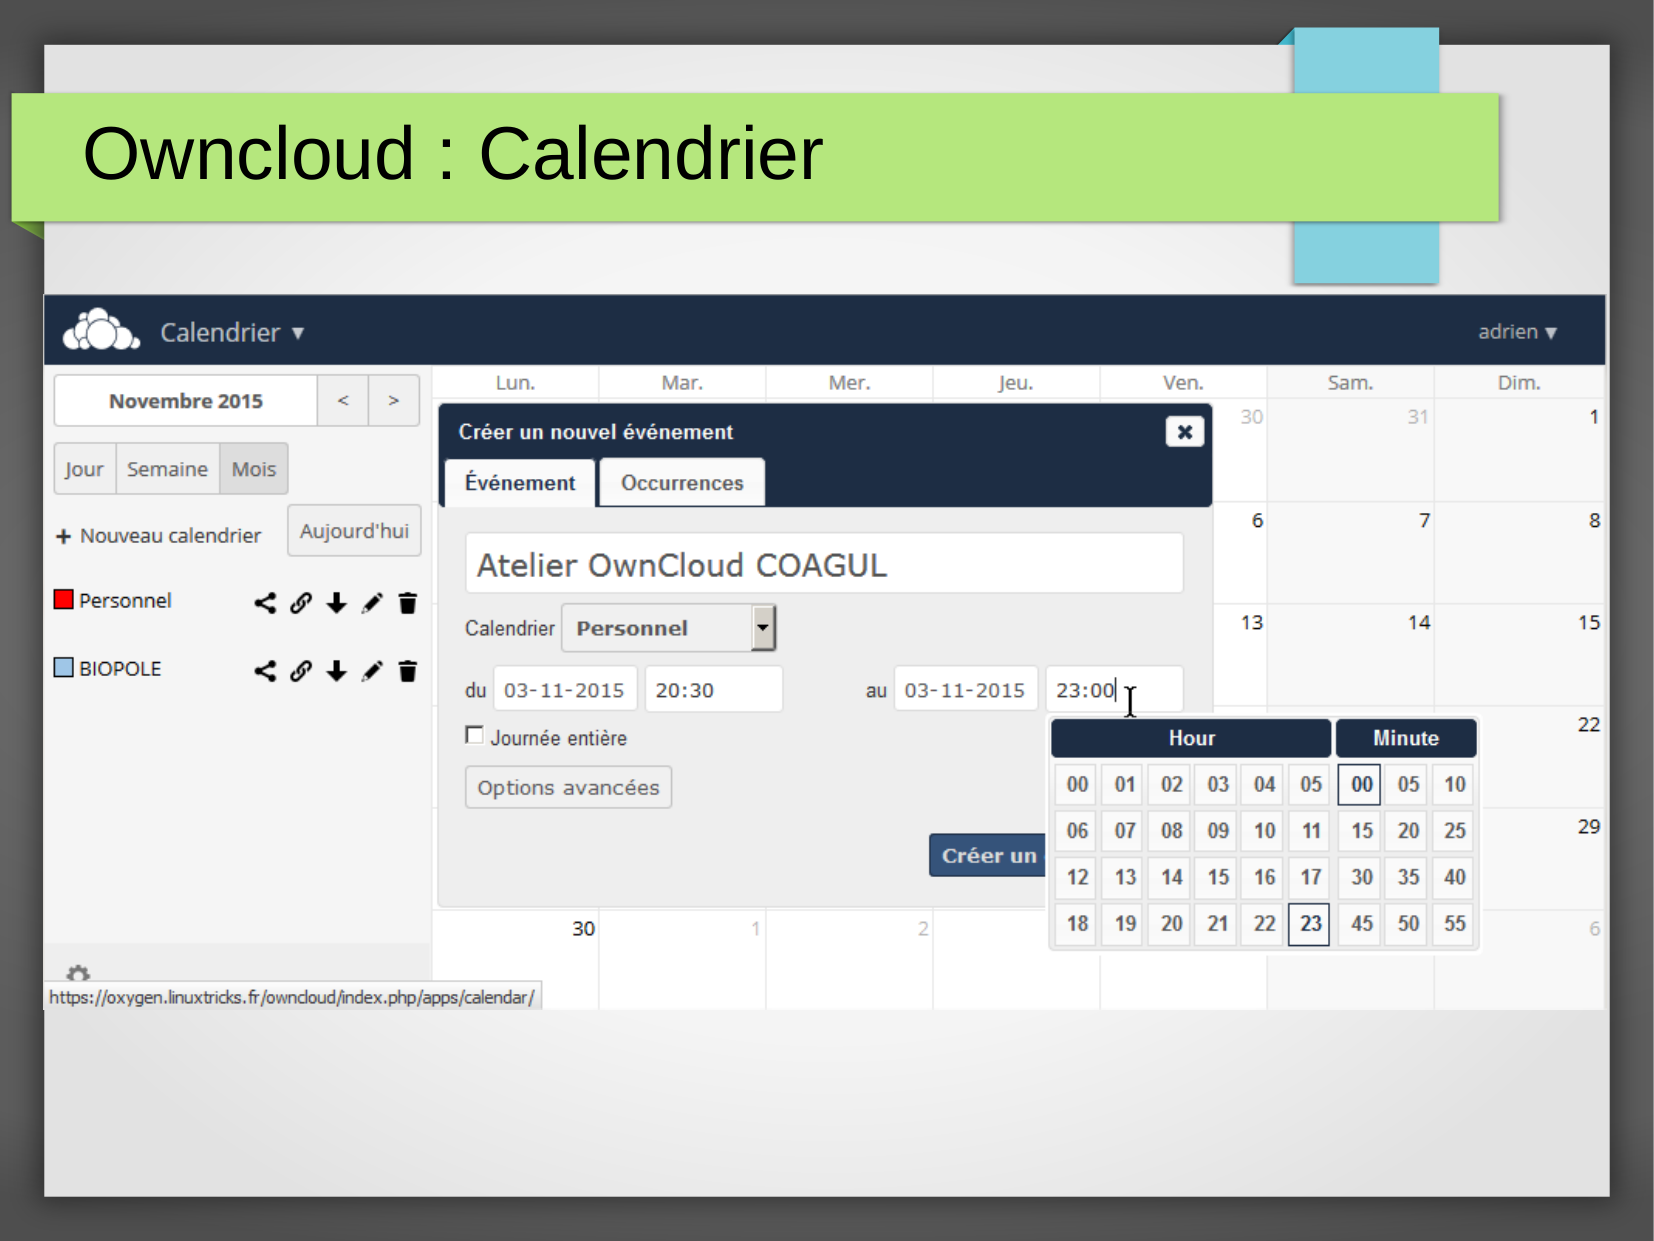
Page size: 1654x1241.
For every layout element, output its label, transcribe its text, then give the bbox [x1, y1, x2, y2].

picture [0, 0, 1654, 1241]
title Owncloud : Calendrier [82, 94, 1264, 213]
